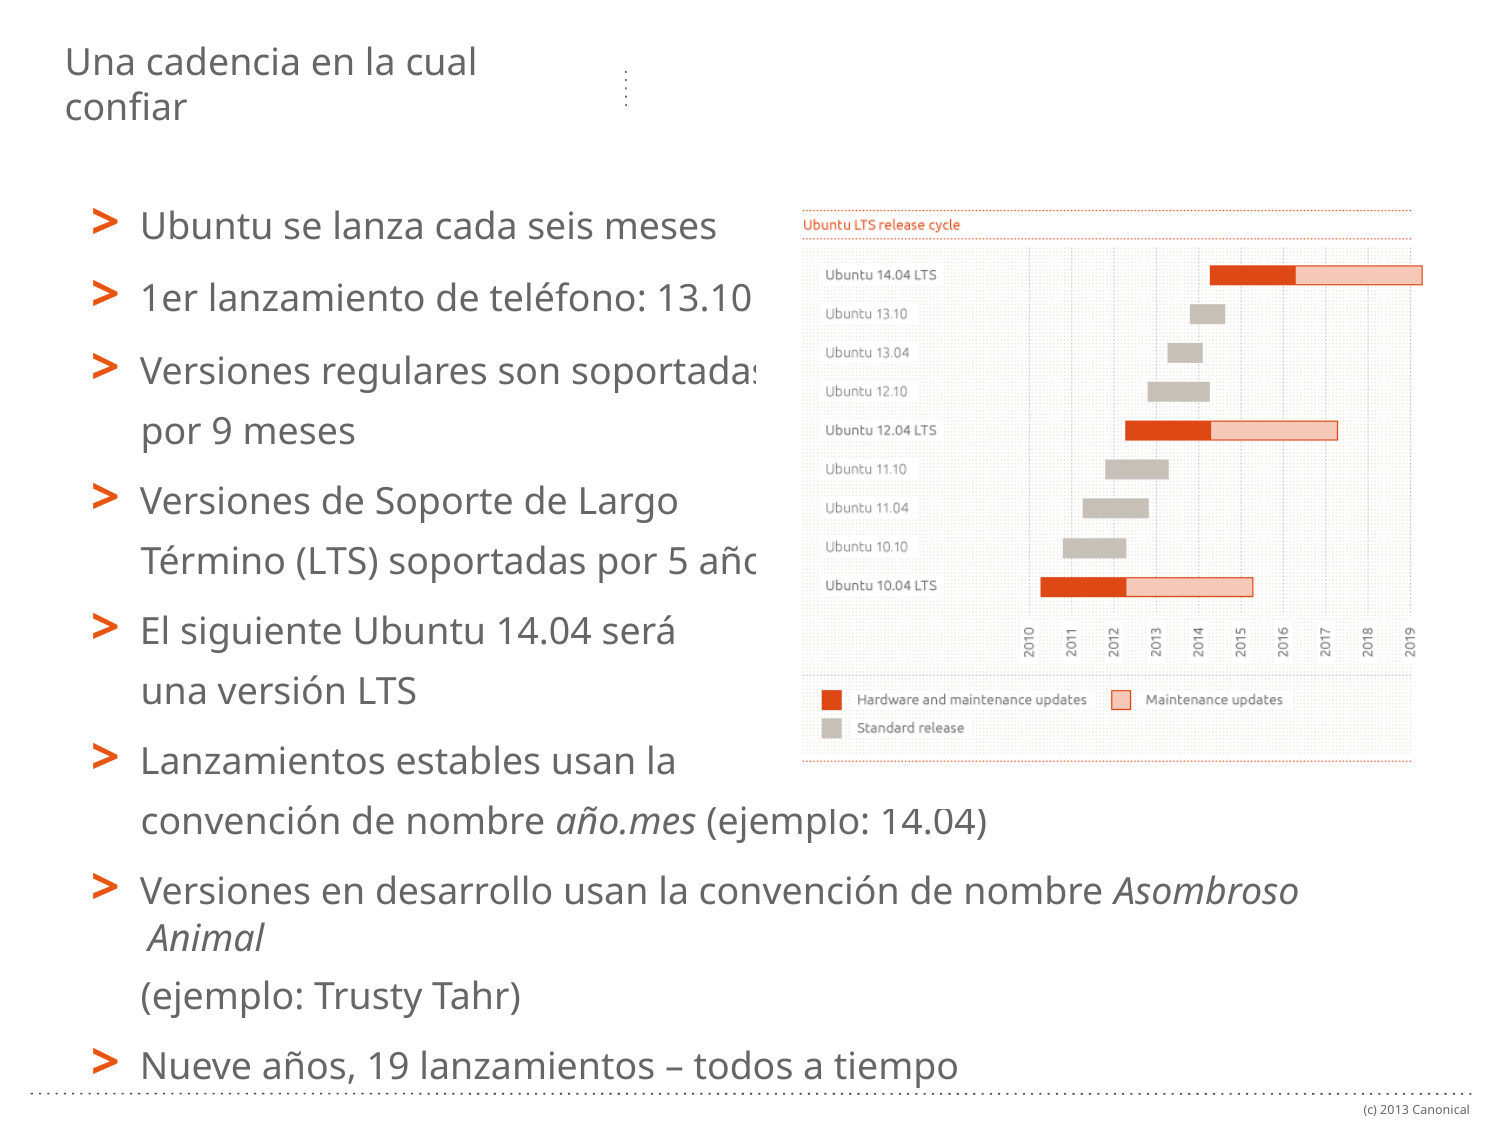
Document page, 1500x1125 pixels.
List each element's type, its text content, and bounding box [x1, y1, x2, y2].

text_box (c) 2013 Canonical [19, 1099, 1485, 1119]
picture [756, 163, 1457, 810]
list > Ubuntu se lanza cada seis meses > 1er lanzamiento de teléfono: 13.10 > Versiones regulares son soportadas por 9 meses > Versiones de Soporte de Largo Término (LTS) soportadas por 5 años > El siguiente Ubuntu 14.04 será una versión LTS > Lanzamientos estables usan la convención de nombre año.mes (ejemplo: 14.04) > Versiones en desarrollo usan la convención de nombre Asombroso Animal (ejemplo: Trusty Tahr) > Nueve años, 19 lanzamientos – todos a tiempo [76, 174, 756, 390]
title Una cadencia en la cual confiar [49, 53, 615, 114]
